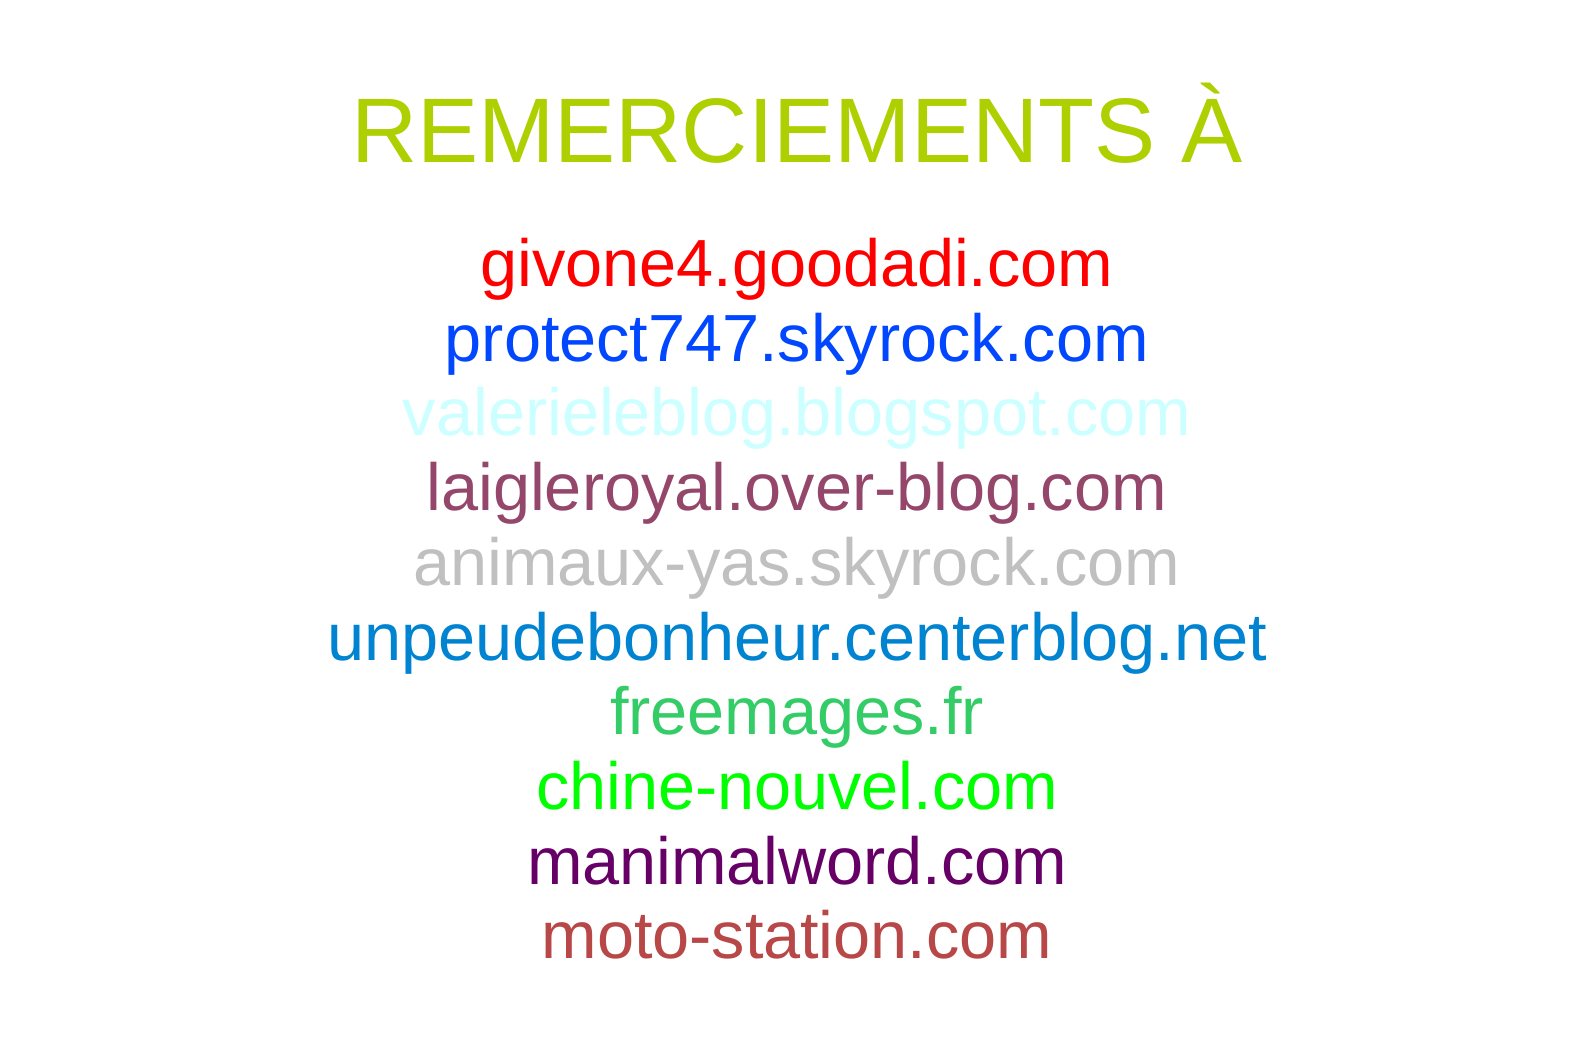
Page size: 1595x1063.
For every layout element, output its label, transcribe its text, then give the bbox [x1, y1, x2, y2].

title REMERCIEMENTS À [79, 49, 1515, 213]
subtitle givone4.goodadi.com protect747.skyrock.com valerieleblog.blogspot.com laigleroyal.over-blog.com animaux-yas.skyrock.com unpeudebonheur.centerblog.net freemages.fr chine-nouvel.com manimalword.com moto-station.com [79, 225, 1515, 974]
